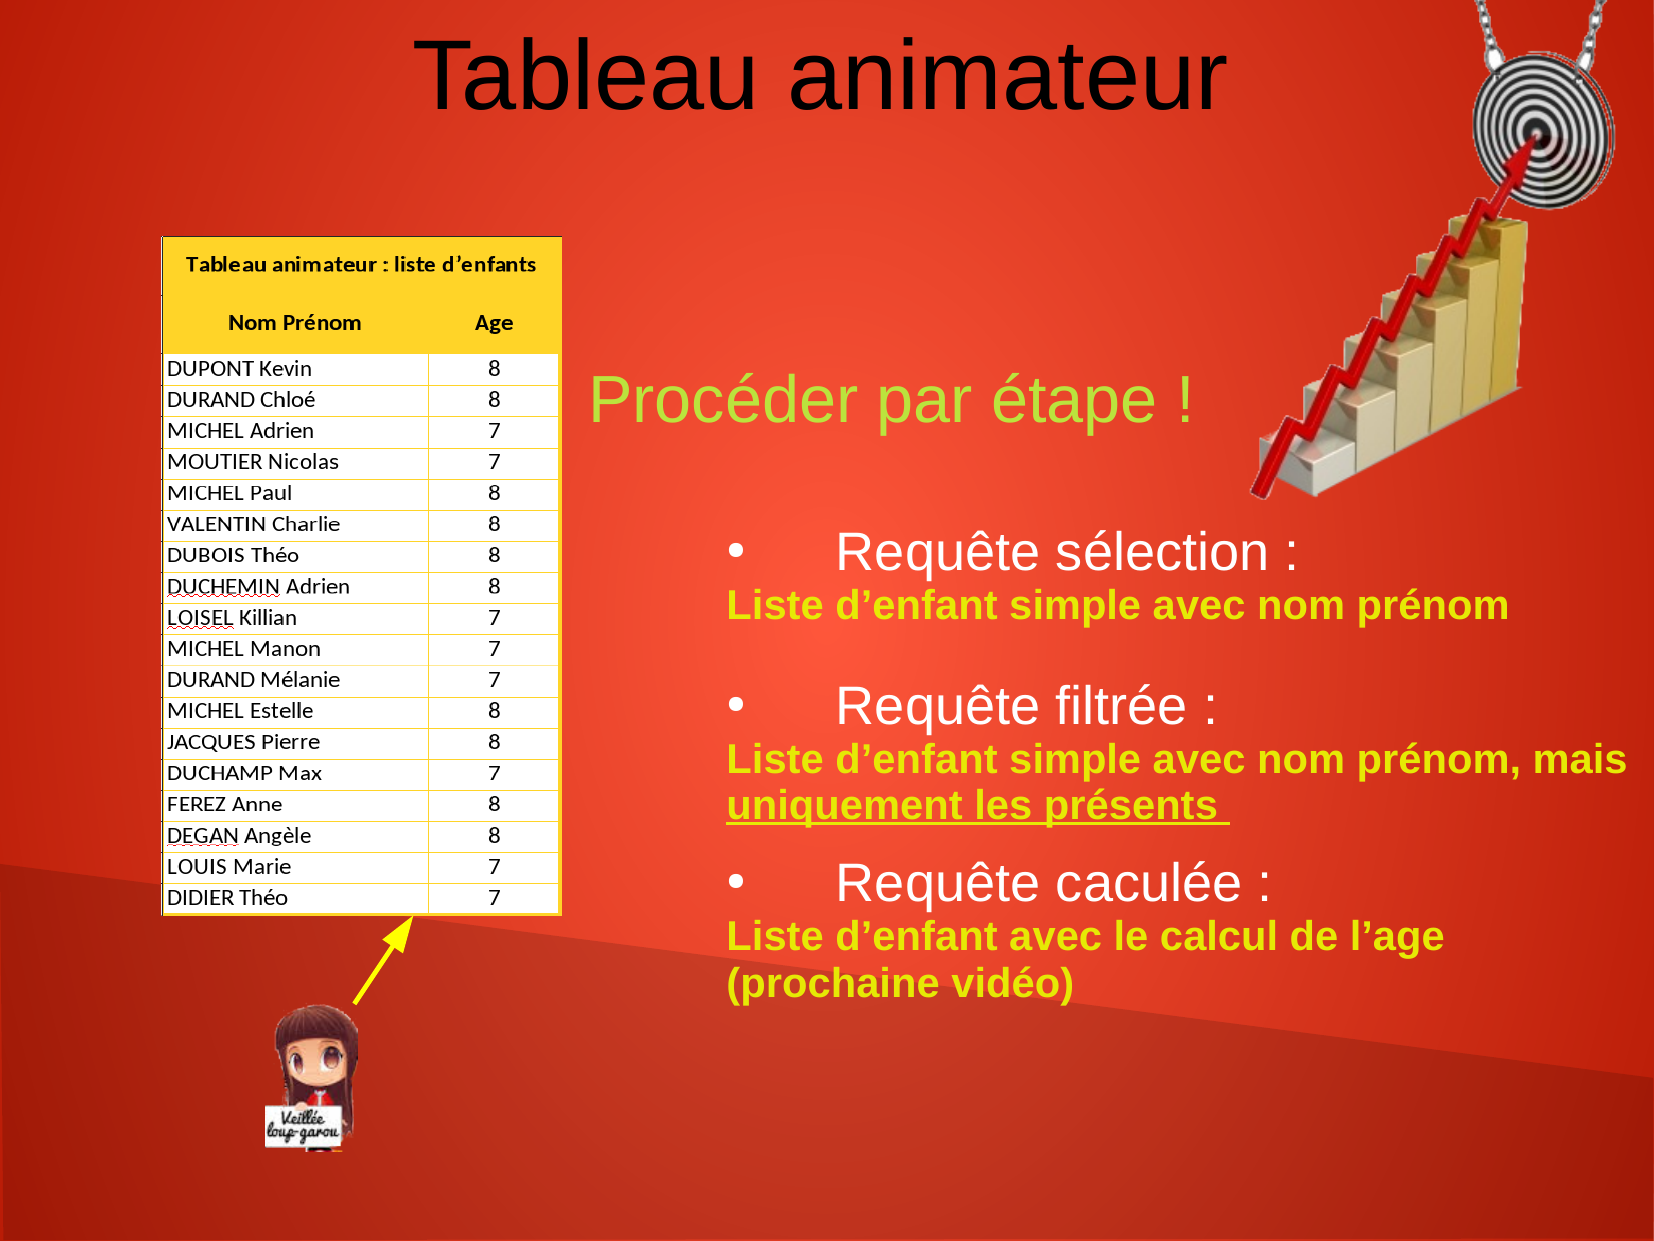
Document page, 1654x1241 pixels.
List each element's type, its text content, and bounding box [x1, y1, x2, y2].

title Requête filtrée : Liste d’enfant simple avec nom prénom, mais uniquement les présents [667, 649, 1654, 826]
title Tableau animateur [76, 0, 1210, 178]
picture [265, 996, 358, 1152]
picture [1210, 0, 1654, 519]
picture [161, 236, 562, 297]
title Requête caculée : Liste d’enfant avec le calcul de l’age (prochaine vidéo) [667, 826, 1654, 1032]
title Requête sélection : Liste d’enfant simple avec nom prénom [667, 502, 1654, 649]
picture [161, 502, 562, 916]
title Procéder par étape ! [147, 297, 1210, 502]
